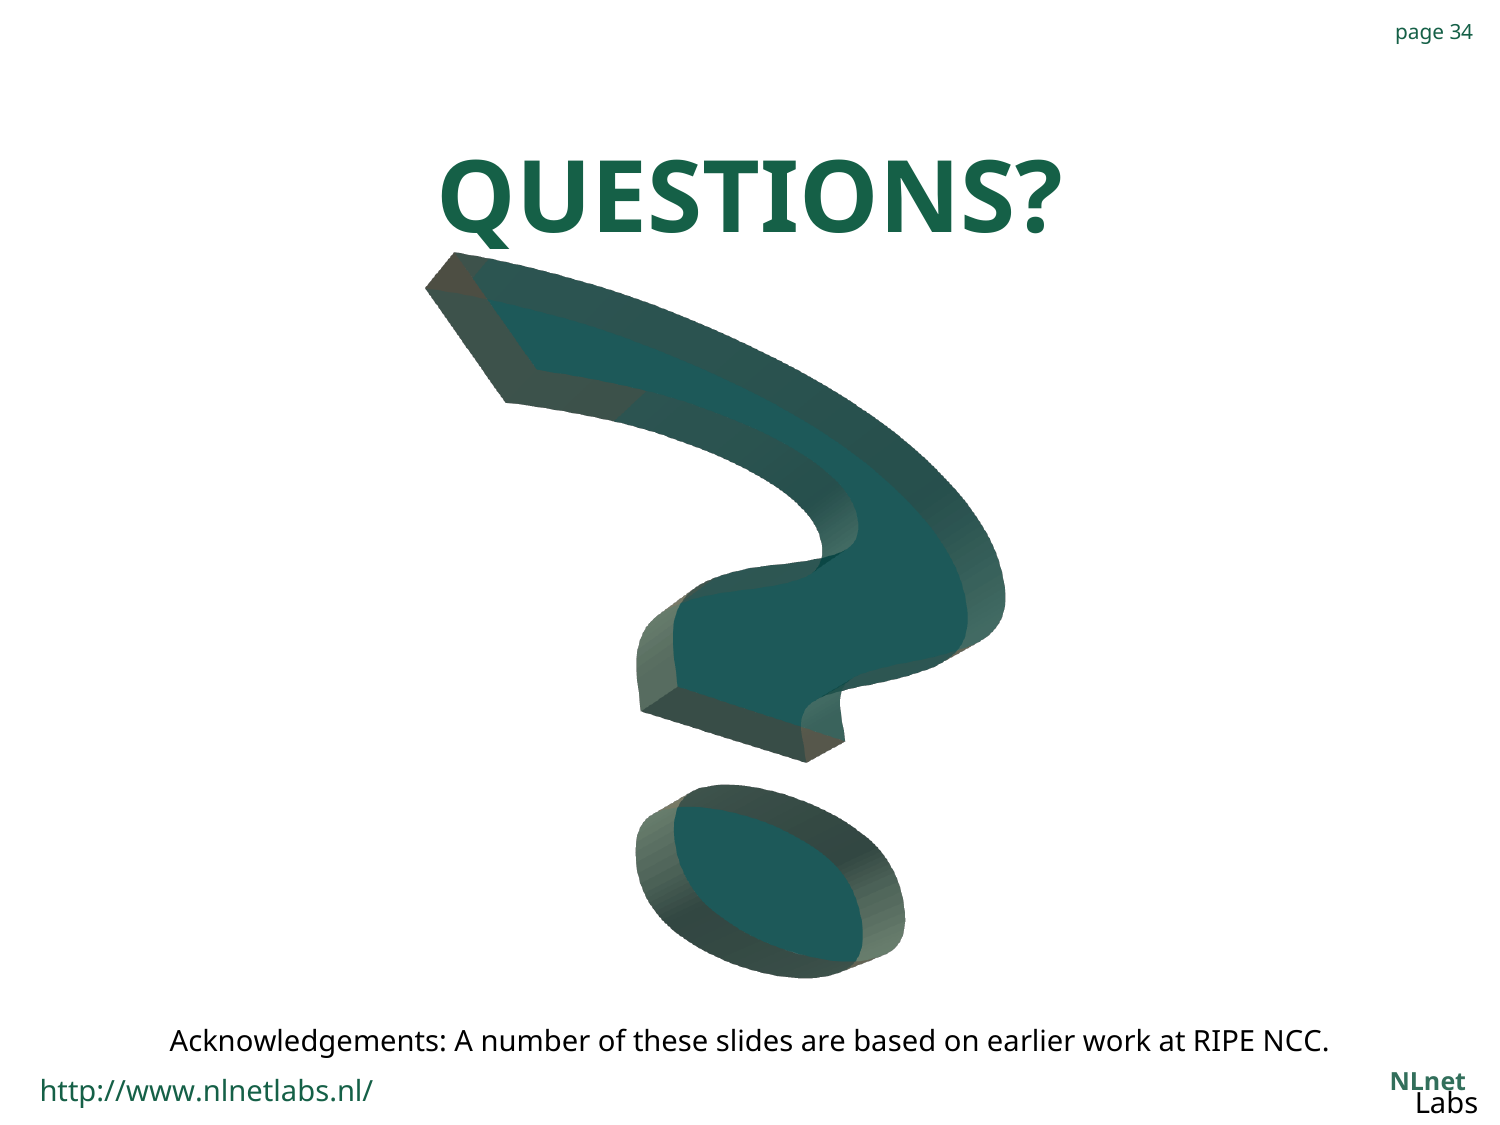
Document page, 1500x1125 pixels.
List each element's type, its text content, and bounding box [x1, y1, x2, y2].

title QUESTIONS? [112, 99, 1388, 288]
list Acknowledgements: A number of these slides are based on earlier work at RIPE NCC. [112, 1012, 1388, 1063]
